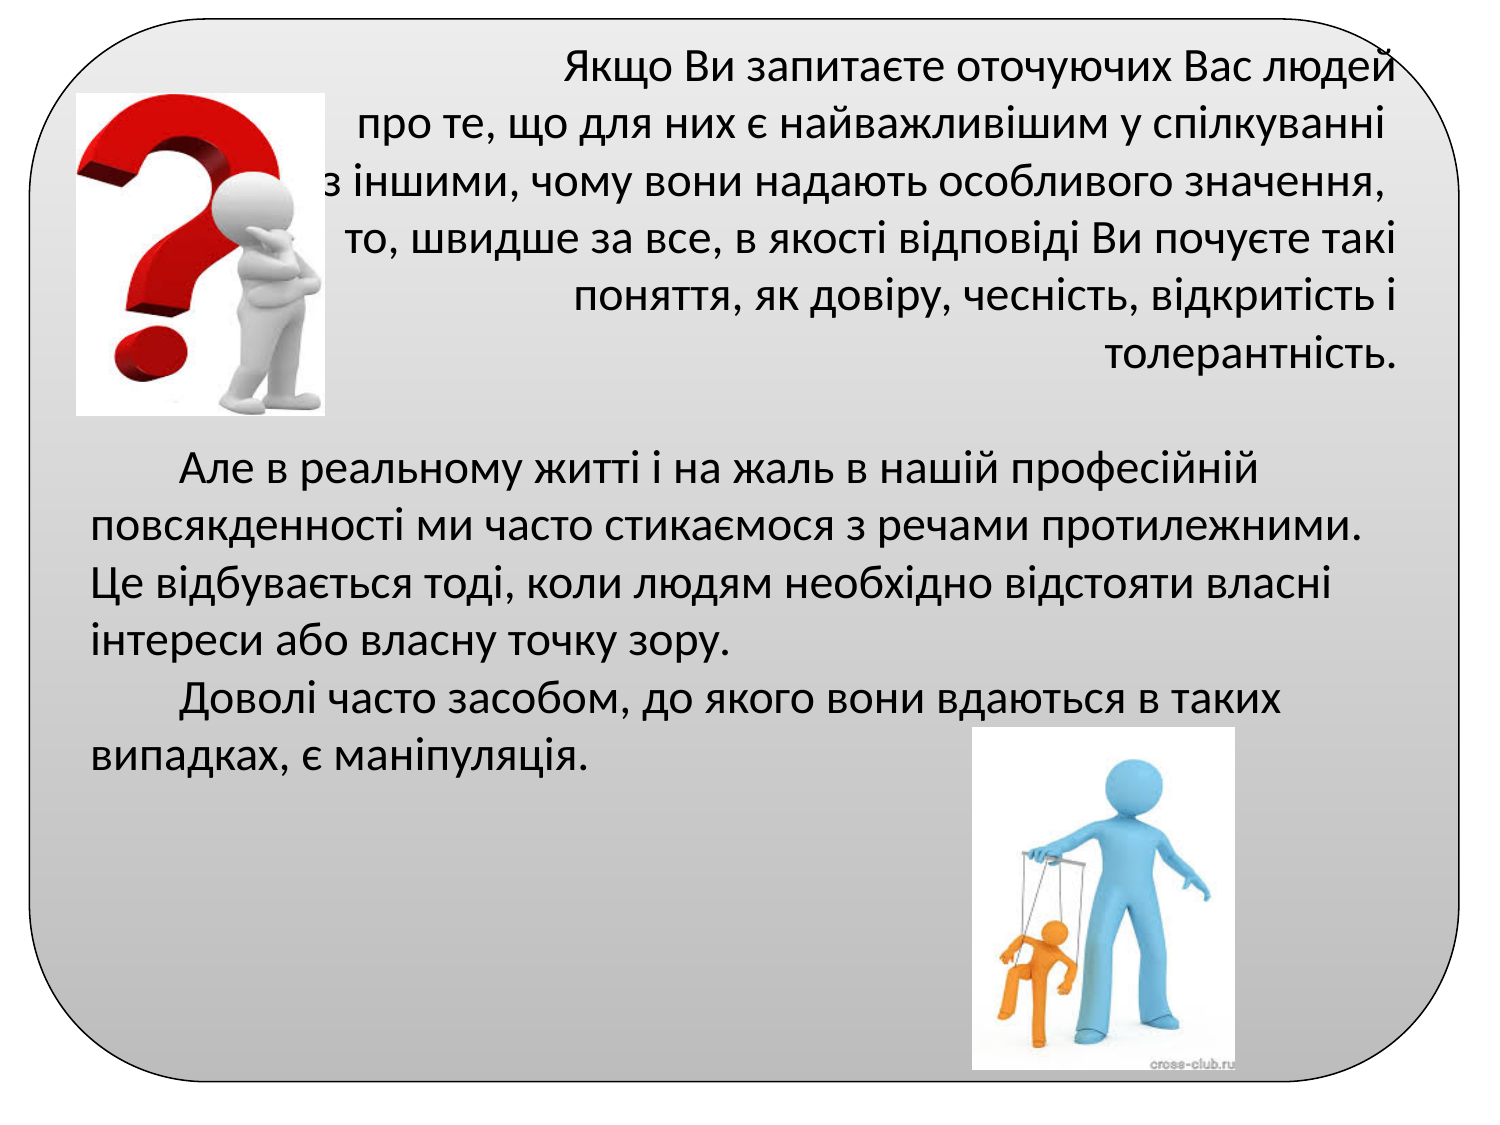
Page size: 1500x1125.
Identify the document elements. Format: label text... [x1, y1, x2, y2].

picture [76, 93, 325, 416]
text_box Якщо Ви запитаєте оточуючих Вас людей про те, що для них є найважливішим у спілкуванні з іншими, чому вони надають особливого значення, то, швидше за все, в якості відповіді Ви почуєте такі поняття, як довіру, чесність, відкритість і толерантність. Але в реальному житті і на жаль в нашій професійній повсякденності ми часто стикаємося з речами протилежними. Це відбувається тоді, коли людям необхідно відстояти власні інтереси або власну точку зору. Доволі часто засобом, до якого вони вдаються в таких випадках, є маніпуляція. [29, 18, 1459, 1082]
picture [972, 727, 1235, 1070]
